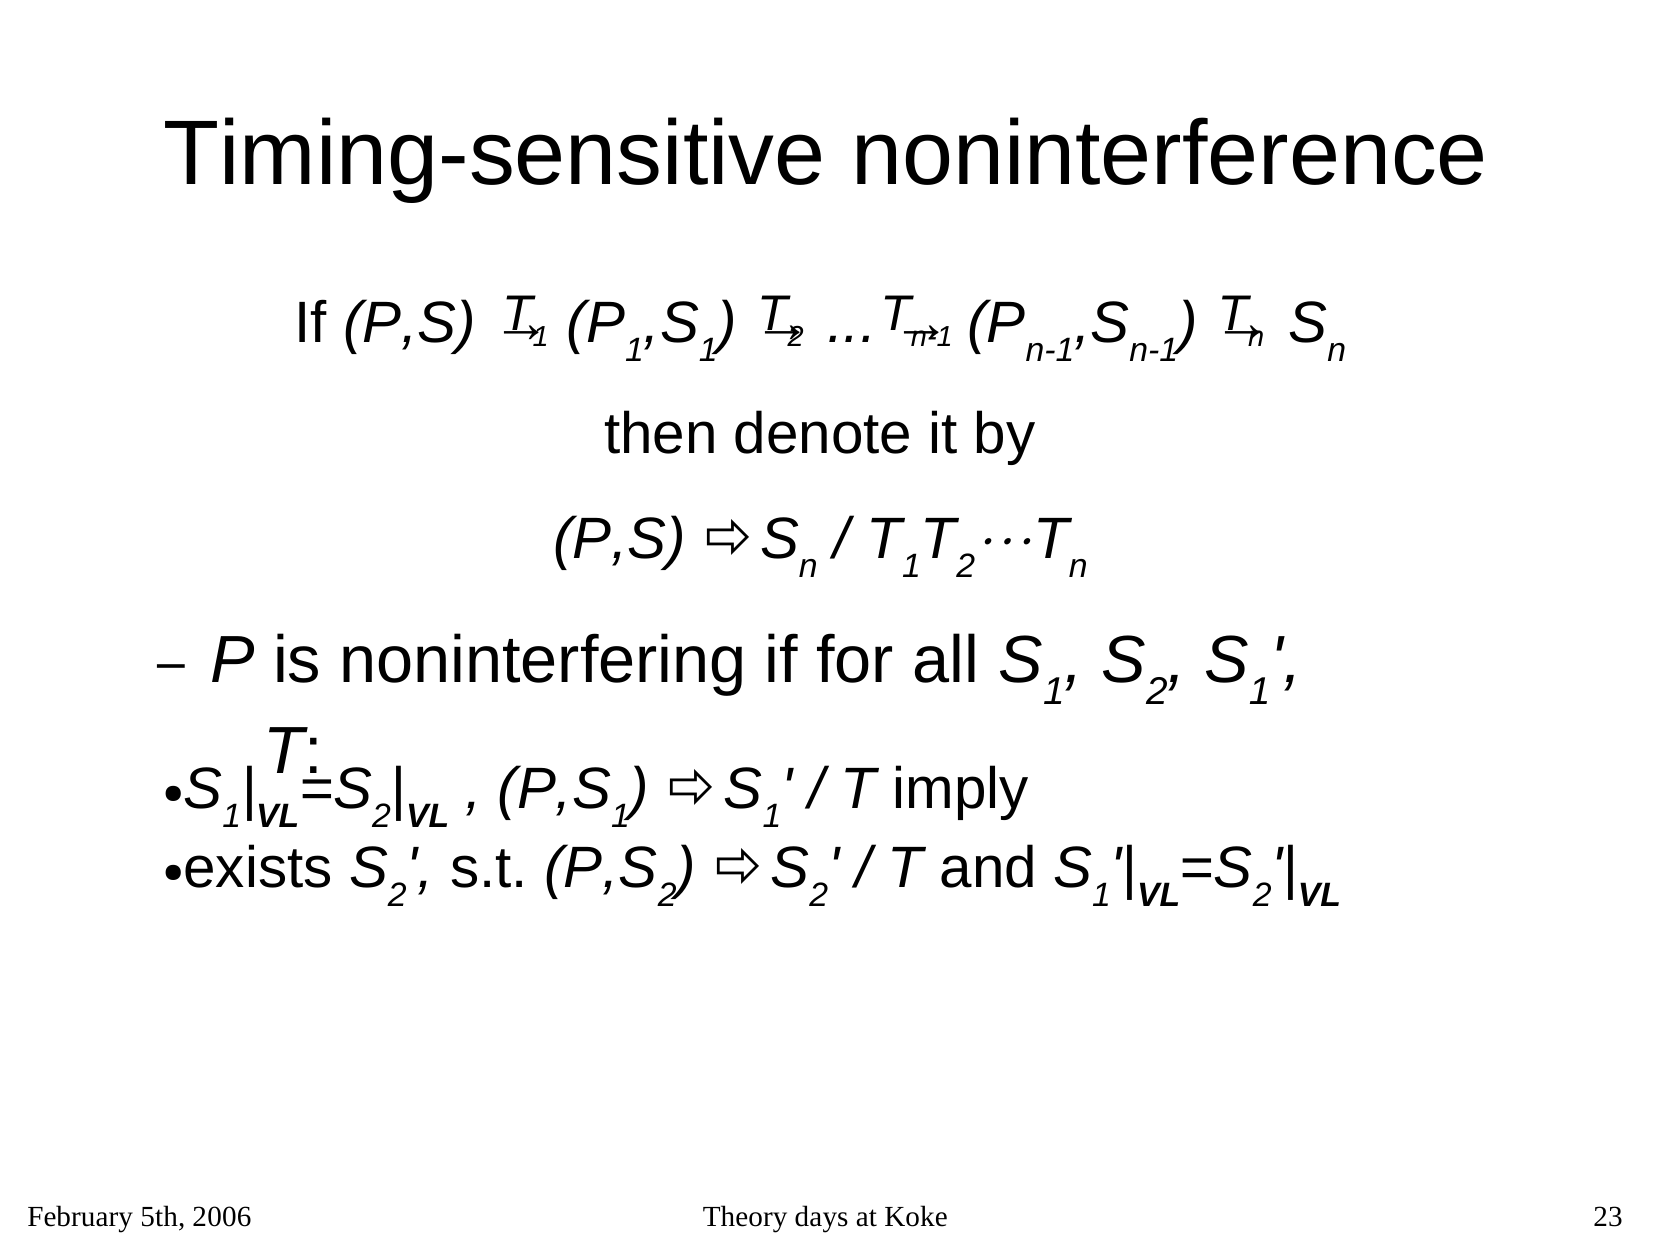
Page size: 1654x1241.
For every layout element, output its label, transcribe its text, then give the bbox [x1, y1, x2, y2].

text_box If (P,S) → (P1,S1) → ... → (Pn-1,Sn-1) → Sn then denote it by (P,S) Sn / T1T2⋯Tn [129, 242, 1512, 554]
text_box T2 [742, 277, 821, 361]
text_box S1|VL=S2|VL , (P,S1) S1' / T imply exists S2', s.t. (P,S2) S2' / T and S1'|VL=S2'|VL [148, 748, 1399, 923]
text_box T1 [487, 277, 566, 361]
text_box Tn-1 [865, 277, 979, 361]
text_box P is noninterfering if for all S1, S2, S1', T: [106, 614, 1337, 721]
title Timing-sensitive noninterference [82, 49, 1571, 257]
text_box Tn [1202, 277, 1282, 361]
